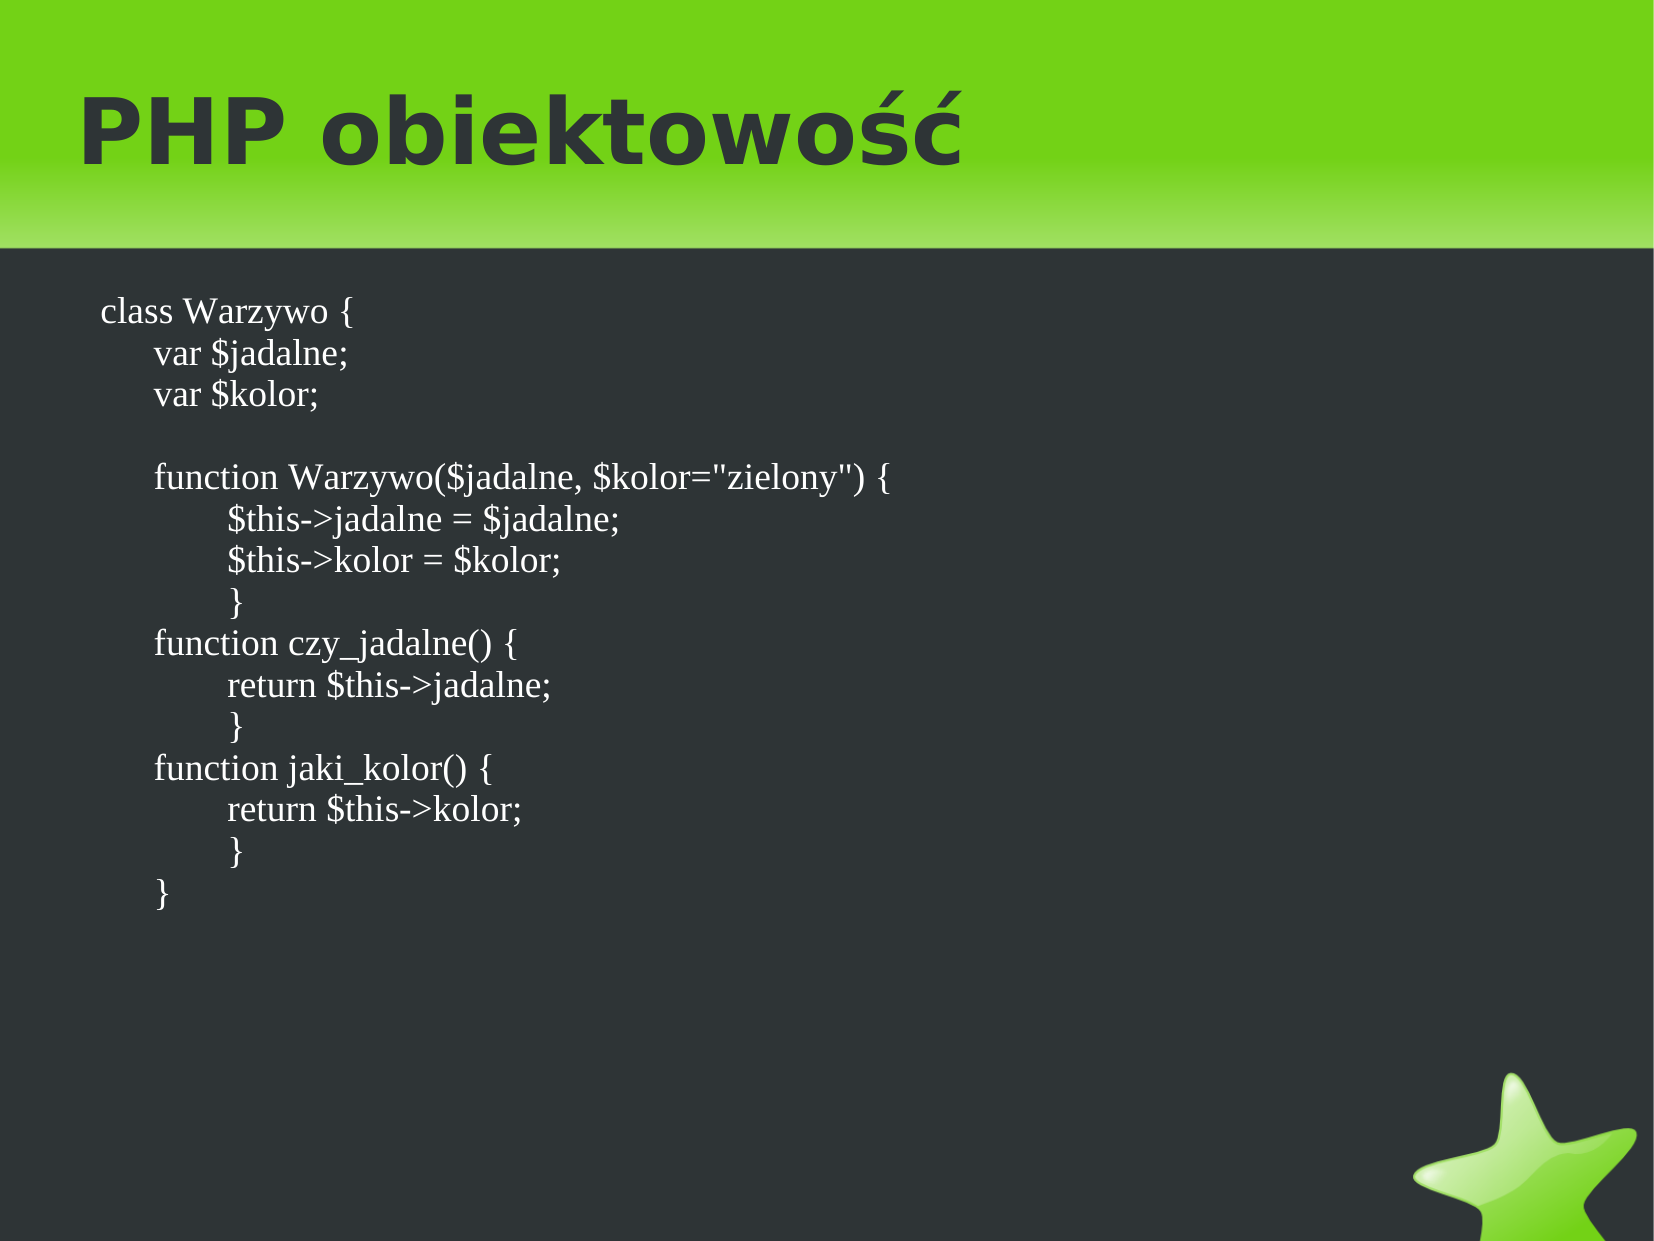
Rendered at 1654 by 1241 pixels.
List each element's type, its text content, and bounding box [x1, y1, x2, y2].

picture [0, 0, 1654, 1241]
list class Warzywo { var $jadalne; var $kolor; function Warzywo($jadalne, $kolor="zielony") { $this->jadalne = $jadalne; $this->kolor = $kolor; } function czy_jadalne() { return $this->jadalne; } function jaki_kolor() { return $this->kolor; } } [82, 290, 1571, 1094]
title PHP obiektowość [76, 36, 1565, 229]
